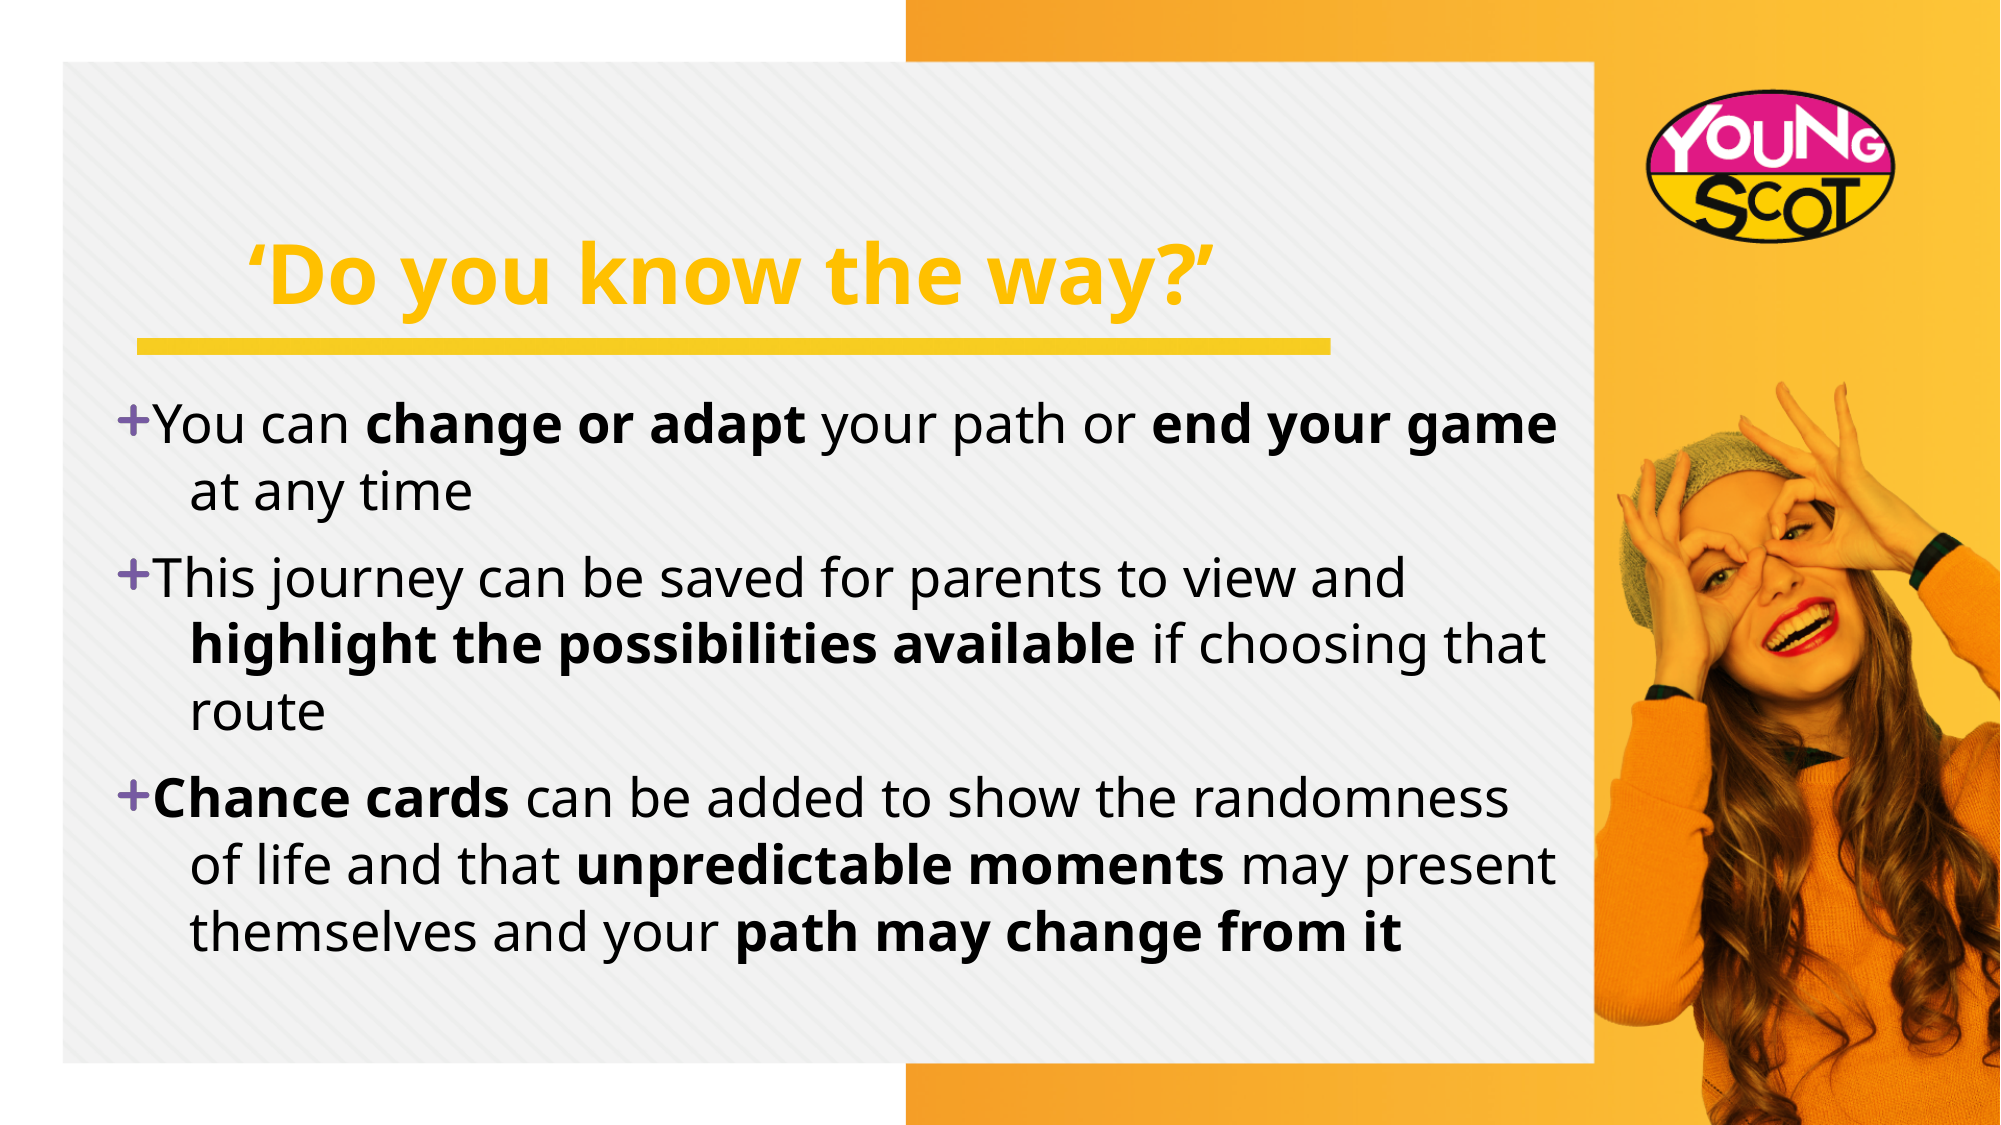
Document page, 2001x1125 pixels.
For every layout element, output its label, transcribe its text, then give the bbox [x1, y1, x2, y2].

title ‘Do you know the way?’ [137, 165, 1327, 382]
list You can change or adapt your path or end your game at any time This journey can be saved for parents to view and highlight the possibilities available if choosing that route Chance cards can be added to show the randomness of life and that unpredictable moments may present themselves and your path may change from it [99, 382, 1586, 1084]
